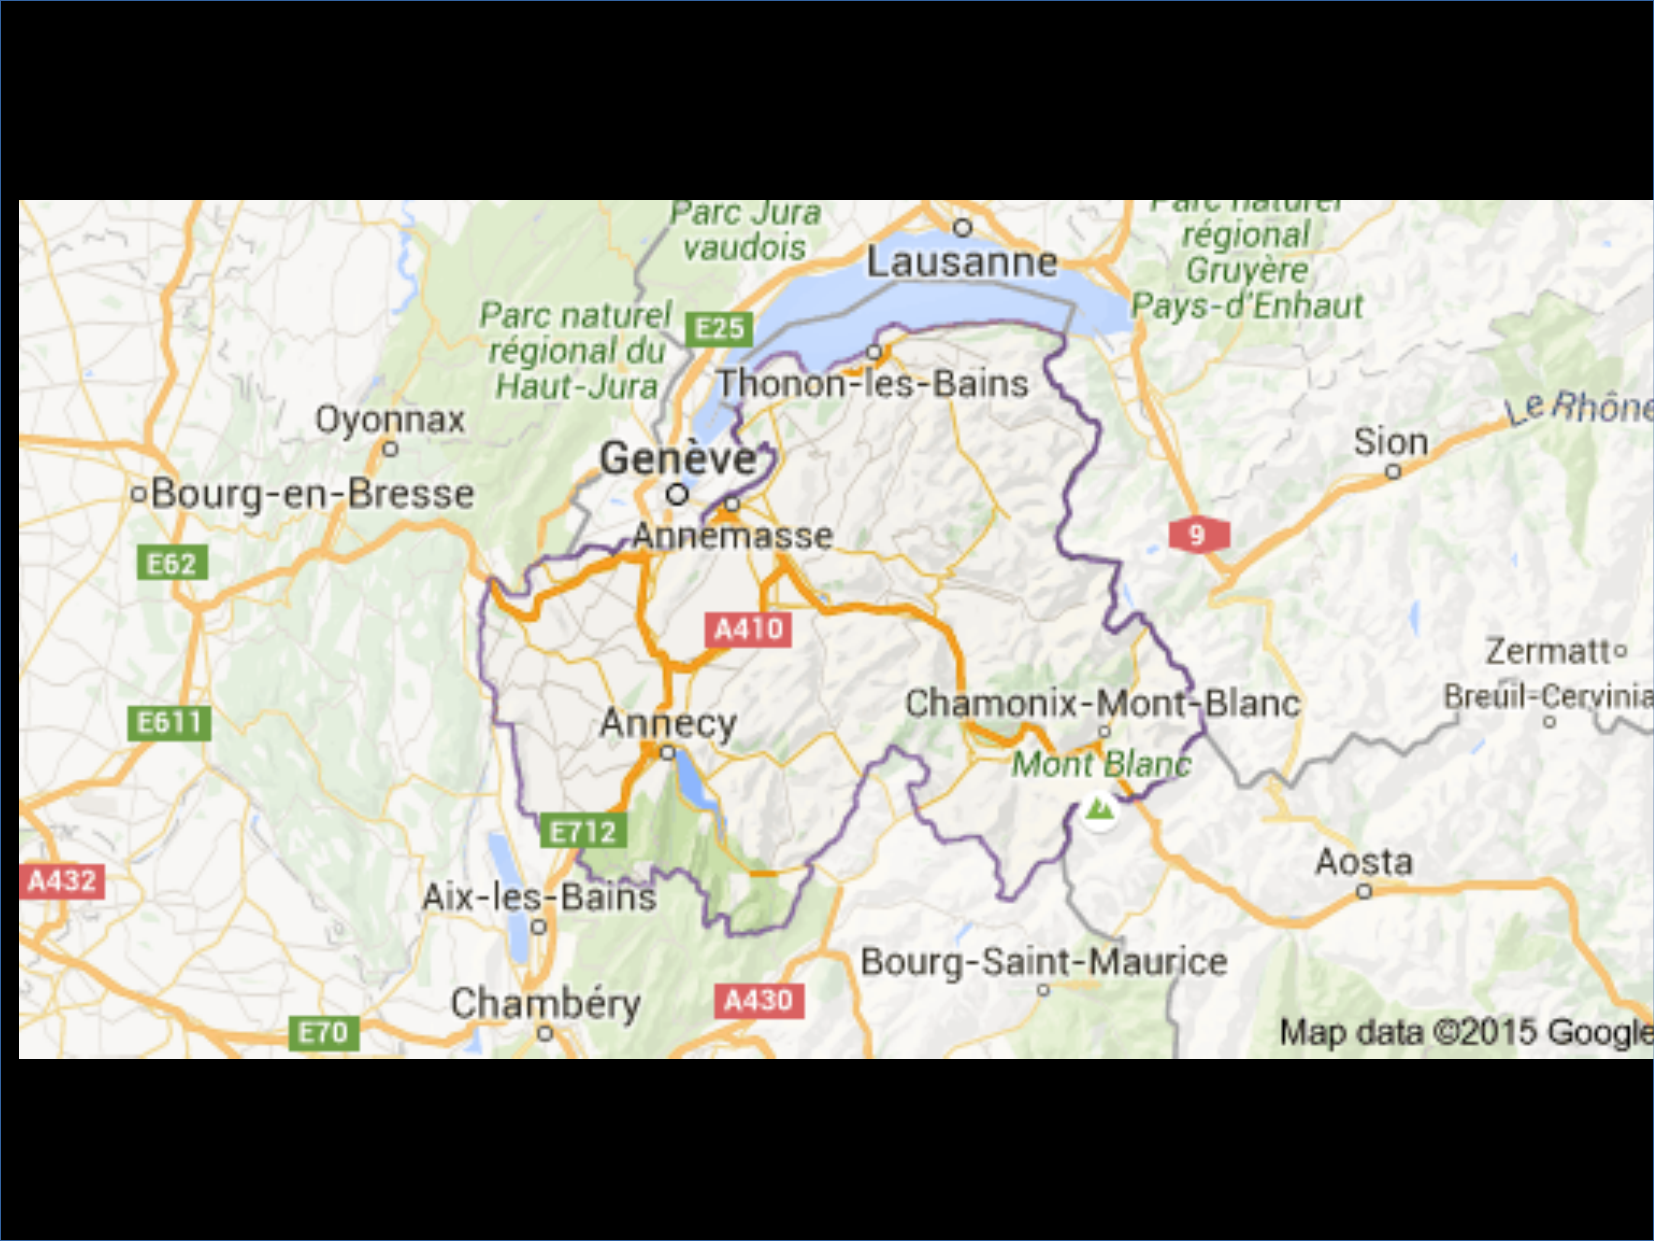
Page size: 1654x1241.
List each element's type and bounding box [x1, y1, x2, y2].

text_box [0, 0, 1654, 1241]
picture [19, 200, 1654, 1059]
